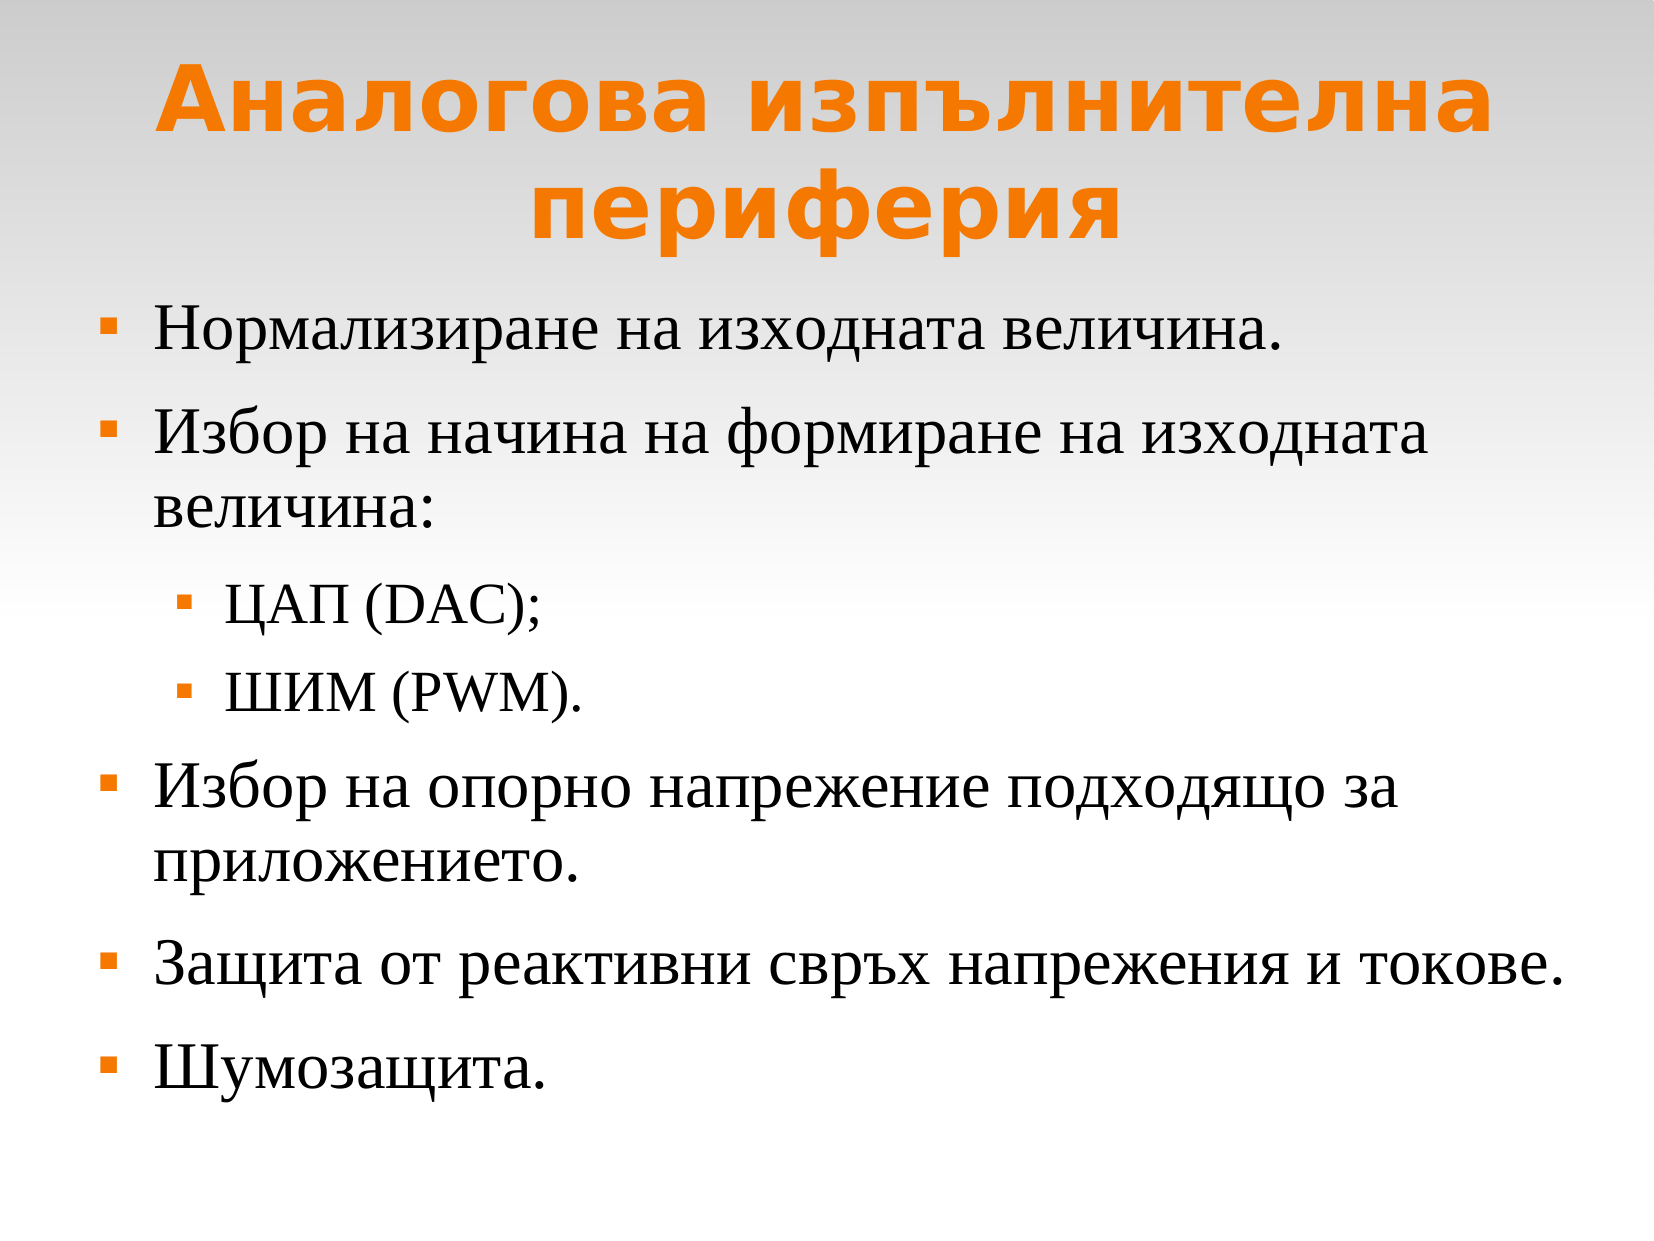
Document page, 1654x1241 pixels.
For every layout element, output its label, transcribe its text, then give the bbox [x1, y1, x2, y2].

list Нормализиране на изходната величина. Избор на начина на формиране на изходната величина: ЦАП (DAC); ШИМ (PWM). Избор на опорно напрежение подходящо за приложението. Защита от реактивни свръх напрежения и токове. Шумозащита. [82, 290, 1571, 1163]
title Аналогова изпълнителна периферия [82, 45, 1571, 261]
